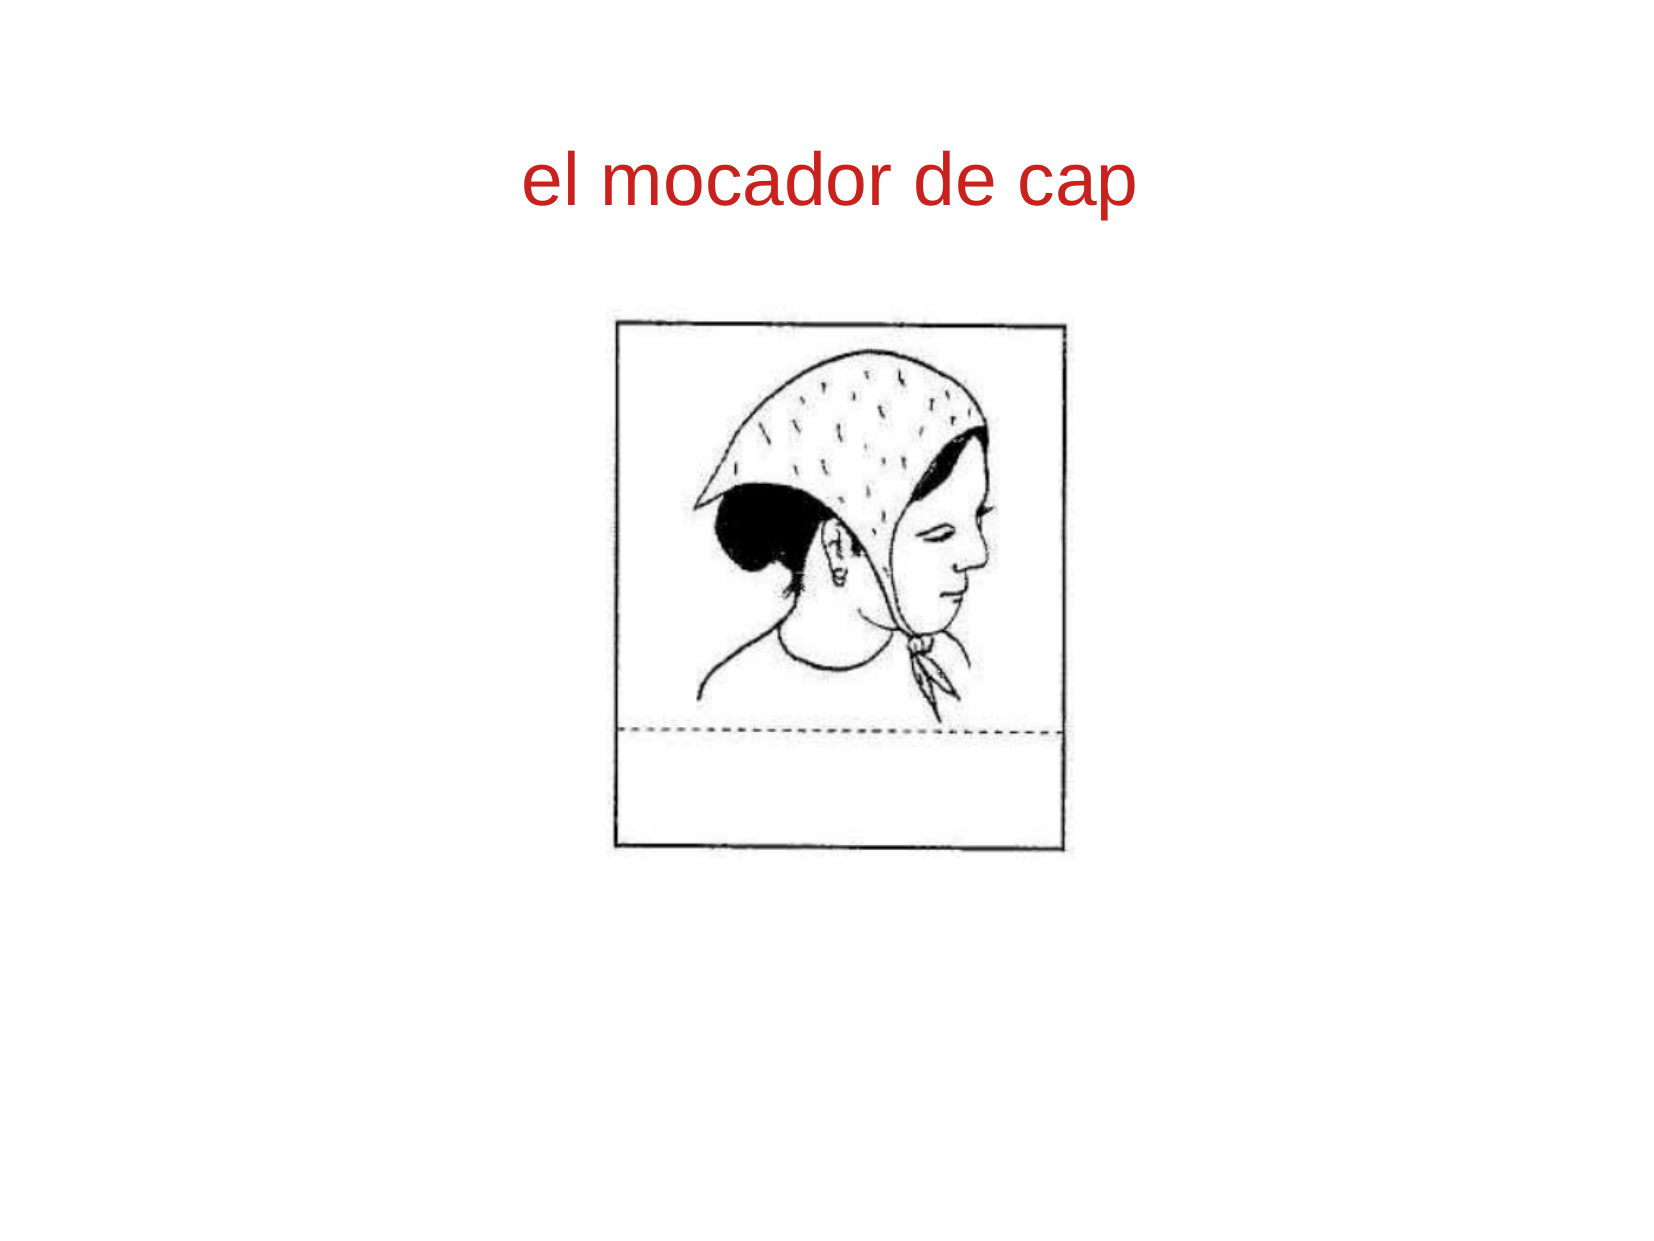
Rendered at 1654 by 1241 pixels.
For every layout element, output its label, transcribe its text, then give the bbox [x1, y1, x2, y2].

text_box el mocador de cap [289, 94, 1371, 257]
picture [581, 291, 1094, 873]
